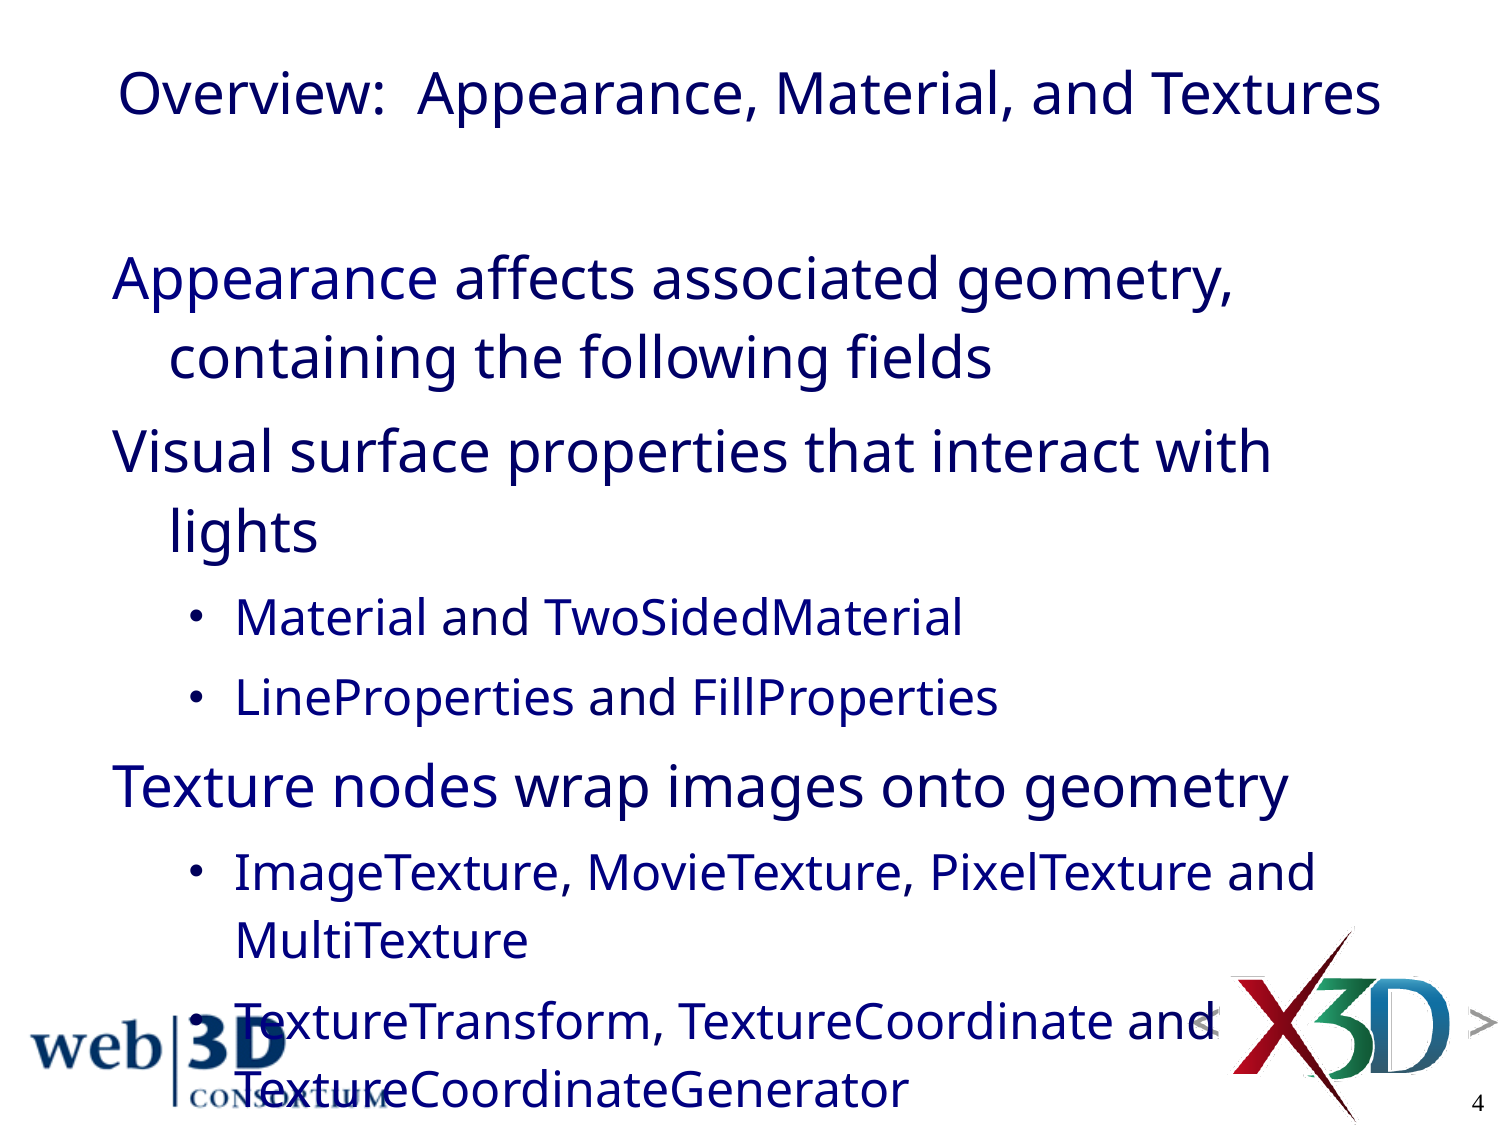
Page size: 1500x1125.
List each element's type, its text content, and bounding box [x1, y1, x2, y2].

picture [12, 998, 413, 1118]
title Overview: Appearance, Material, and Textures [112, 37, 1388, 226]
list Appearance affects associated geometry, containing the following fields Visual surface properties that interact with lights Material and TwoSidedMaterial LineProperties and FillProperties Texture nodes wrap images onto geometry ImageTexture, MovieTexture, PixelTexture and MultiTexture TextureTransform, TextureCoordinate and TextureCoordinateGenerator [112, 237, 1388, 986]
picture [1187, 926, 1500, 1125]
